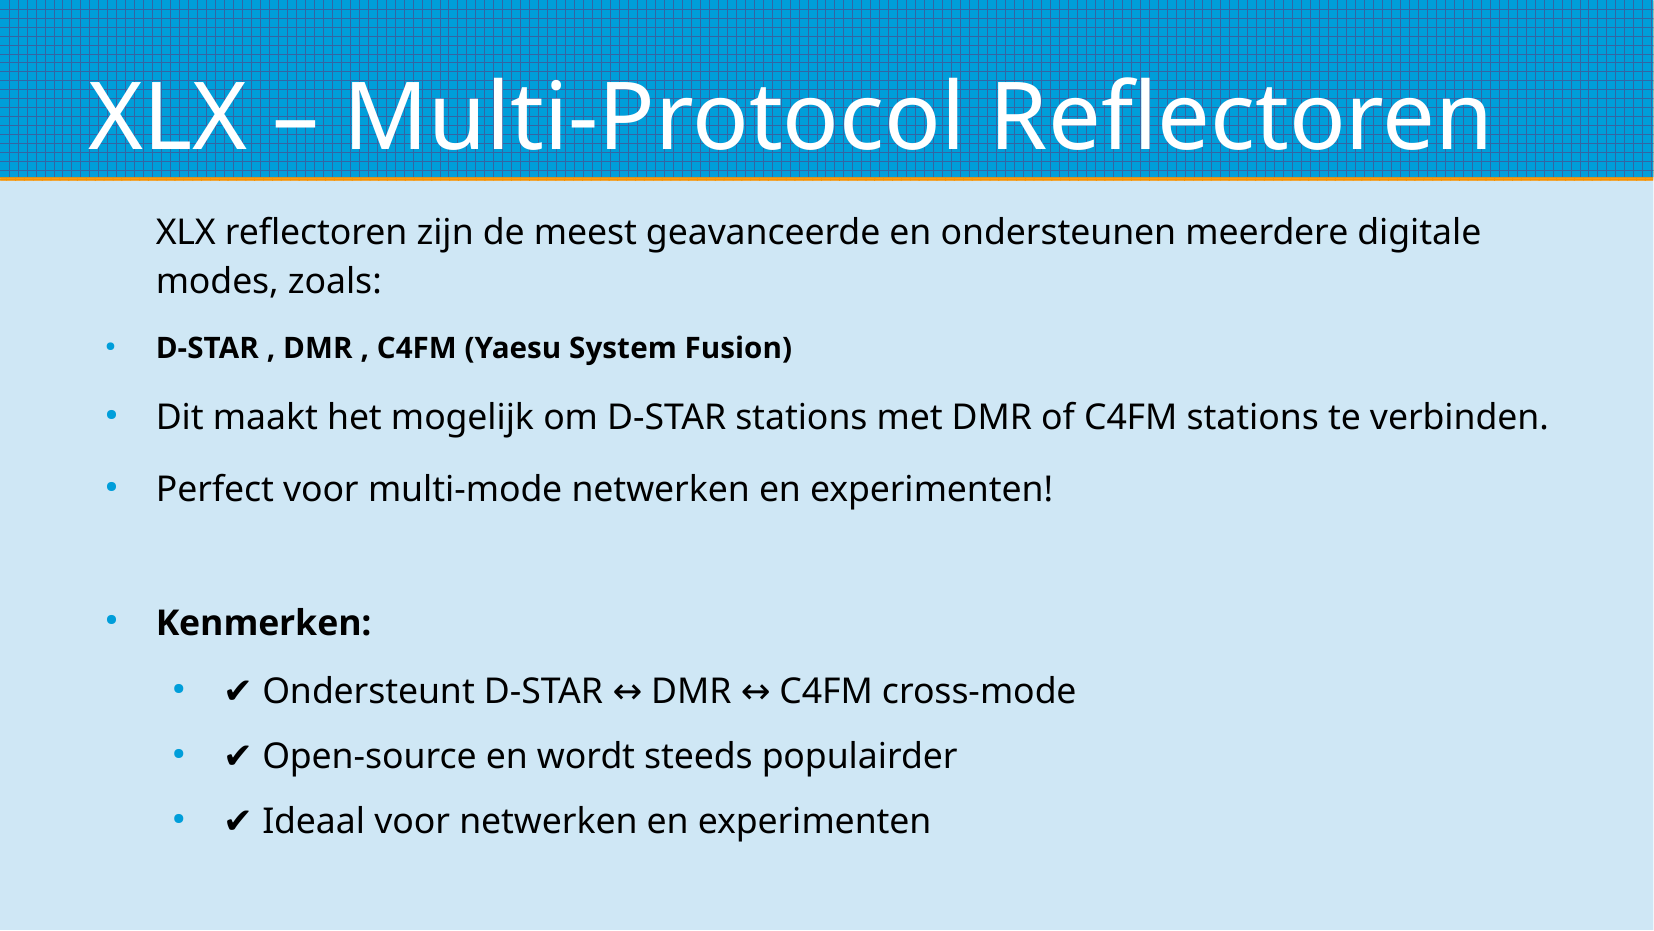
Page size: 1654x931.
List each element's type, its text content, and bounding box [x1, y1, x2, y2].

title XLX – Multi-Protocol Reflectoren [88, 14, 1565, 178]
list XLX reflectoren zijn de meest geavanceerde en ondersteunen meerdere digitale modes, zoals: D-STAR , DMR , C4FM (Yaesu System Fusion) Dit maakt het mogelijk om D-STAR stations met DMR of C4FM stations te verbinden. Perfect voor multi-mode netwerken en experimenten! Kenmerken: ✔ Ondersteunt D-STAR ↔ DMR ↔ C4FM cross-mode ✔ Open-source en wordt steeds populairder ✔ Ideaal voor netwerken en experimenten [88, 206, 1565, 886]
